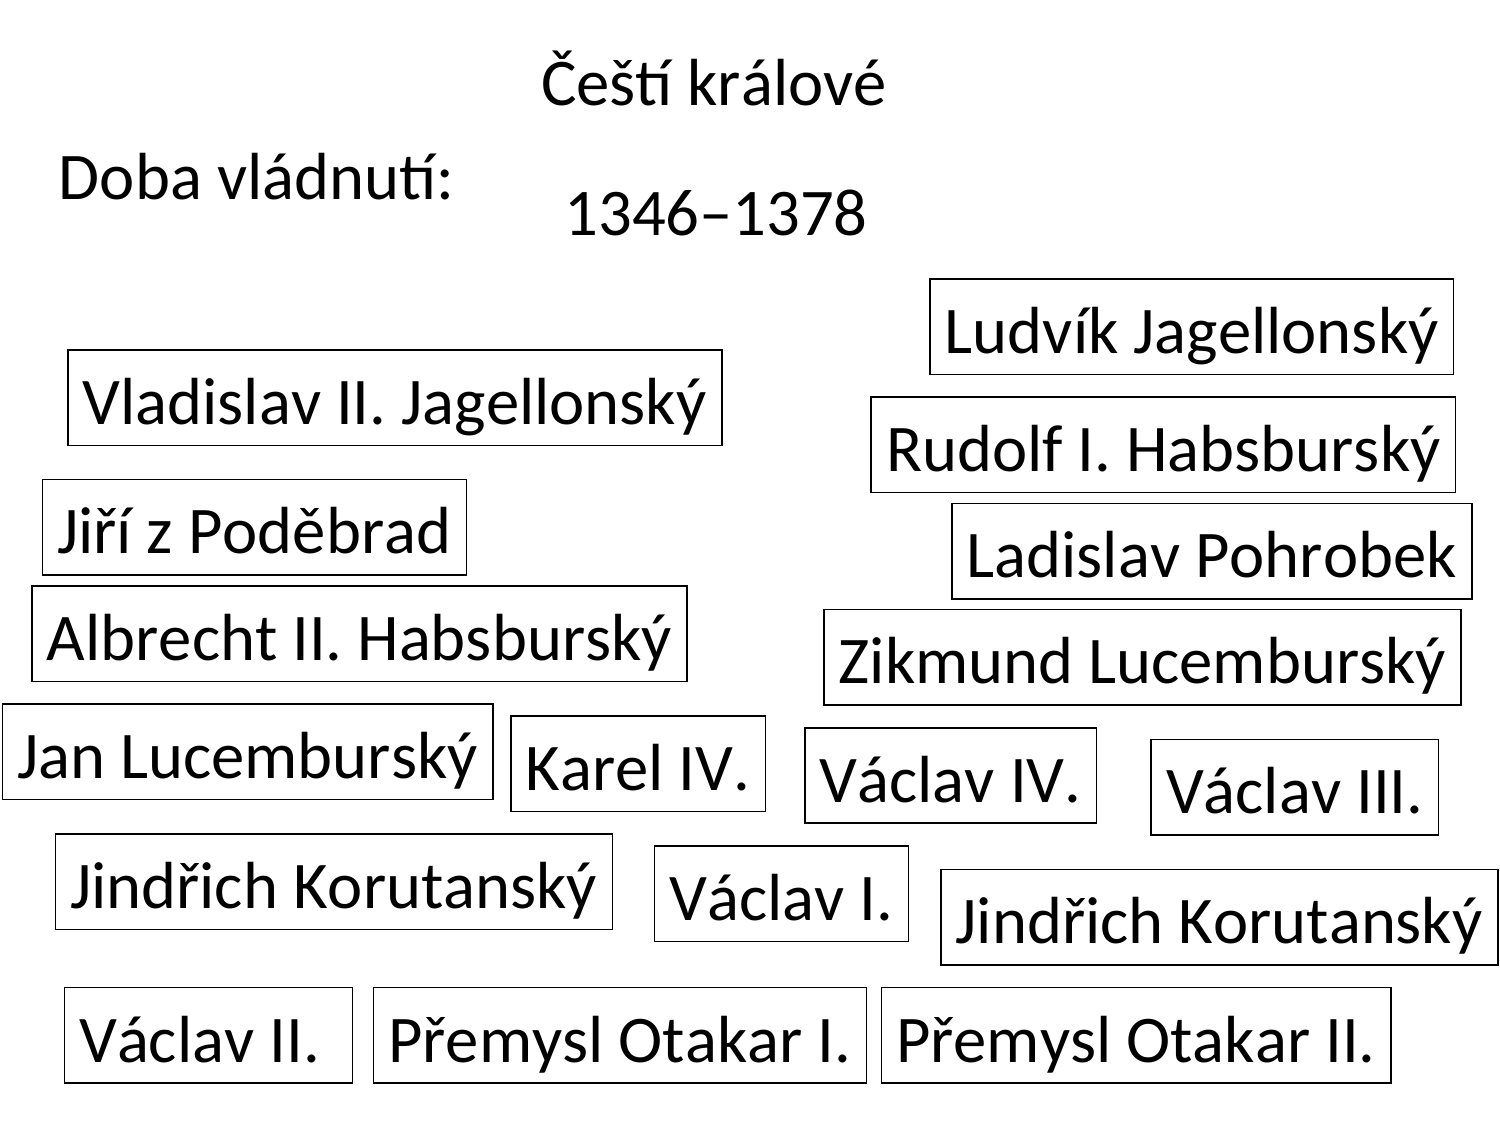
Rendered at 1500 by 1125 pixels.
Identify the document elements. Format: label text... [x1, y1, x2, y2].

text_box Vladislav II. Jagellonský [68, 349, 722, 446]
text_box Jan Lucemburský [2, 704, 493, 800]
text_box Albrecht II. Habsburský [32, 586, 687, 682]
text_box Václav I. [654, 846, 909, 942]
text_box Václav II. [64, 987, 353, 1084]
text_box Čeští králové [526, 30, 903, 127]
text_box 1346–1378 [549, 160, 883, 257]
text_box Jiří z Poděbrad [42, 479, 467, 576]
text_box Václav IV. [805, 727, 1097, 824]
text_box Jindřich Korutanský [55, 834, 613, 930]
text_box Ladislav Pohrobek [951, 503, 1473, 599]
text_box Karel IV. [510, 716, 766, 812]
text_box Jindřich Korutanský [940, 869, 1498, 965]
text_box Ludvík Jagellonský [929, 278, 1454, 375]
text_box Doba vládnutí: [44, 125, 470, 221]
text_box Václav III. [1151, 739, 1439, 835]
text_box Přemysl Otakar II. [881, 987, 1392, 1084]
text_box Zikmund Lucemburský [824, 609, 1462, 706]
text_box Přemysl Otakar I. [373, 987, 867, 1084]
text_box Rudolf I. Habsburský [871, 397, 1456, 493]
